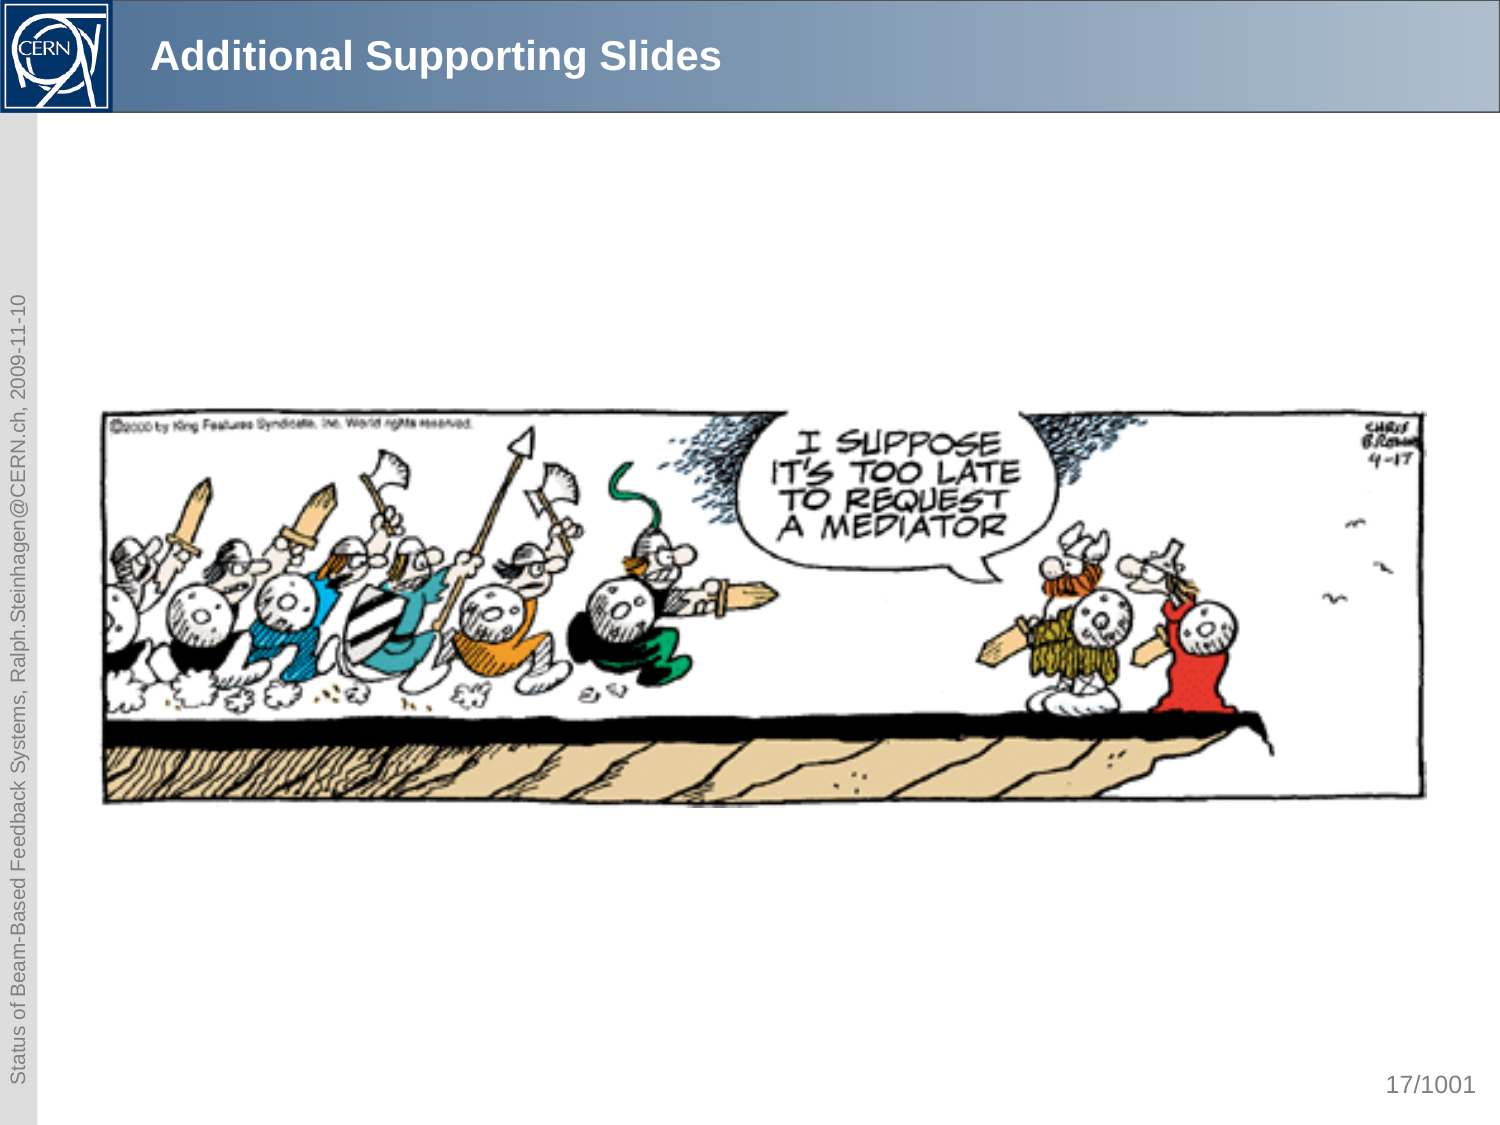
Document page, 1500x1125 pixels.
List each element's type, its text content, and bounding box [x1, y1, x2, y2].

subtitle [87, 137, 1438, 1030]
picture [0, 0, 113, 113]
title Additional Supporting Slides [150, 0, 1201, 113]
